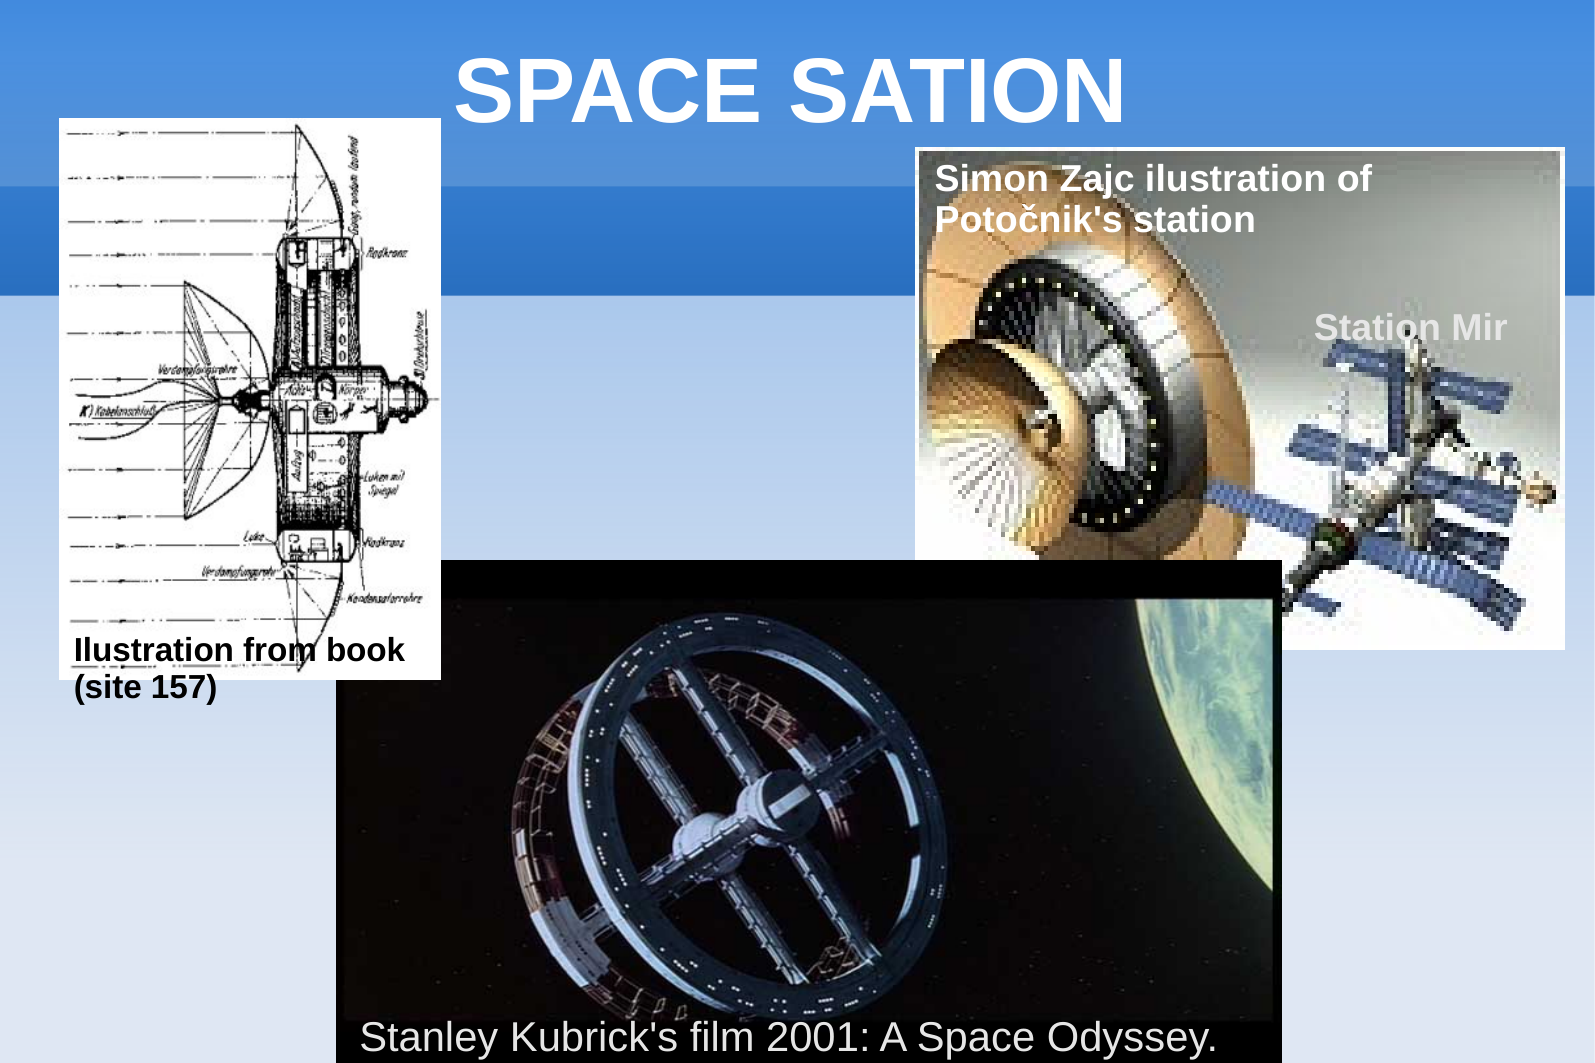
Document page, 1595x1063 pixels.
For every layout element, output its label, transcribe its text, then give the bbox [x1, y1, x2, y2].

text_box Ilustration from book (site 157) [59, 622, 443, 714]
text_box Station Mir [1299, 297, 1523, 356]
picture [0, 0, 1595, 1063]
text_box Simon Zajc ilustration of Potočnik's station [919, 147, 1388, 249]
text_box Stanley Kubrick's film 2001: A Space Odyssey. [333, 1003, 1241, 1063]
title SPACE SATION [73, 0, 1509, 178]
